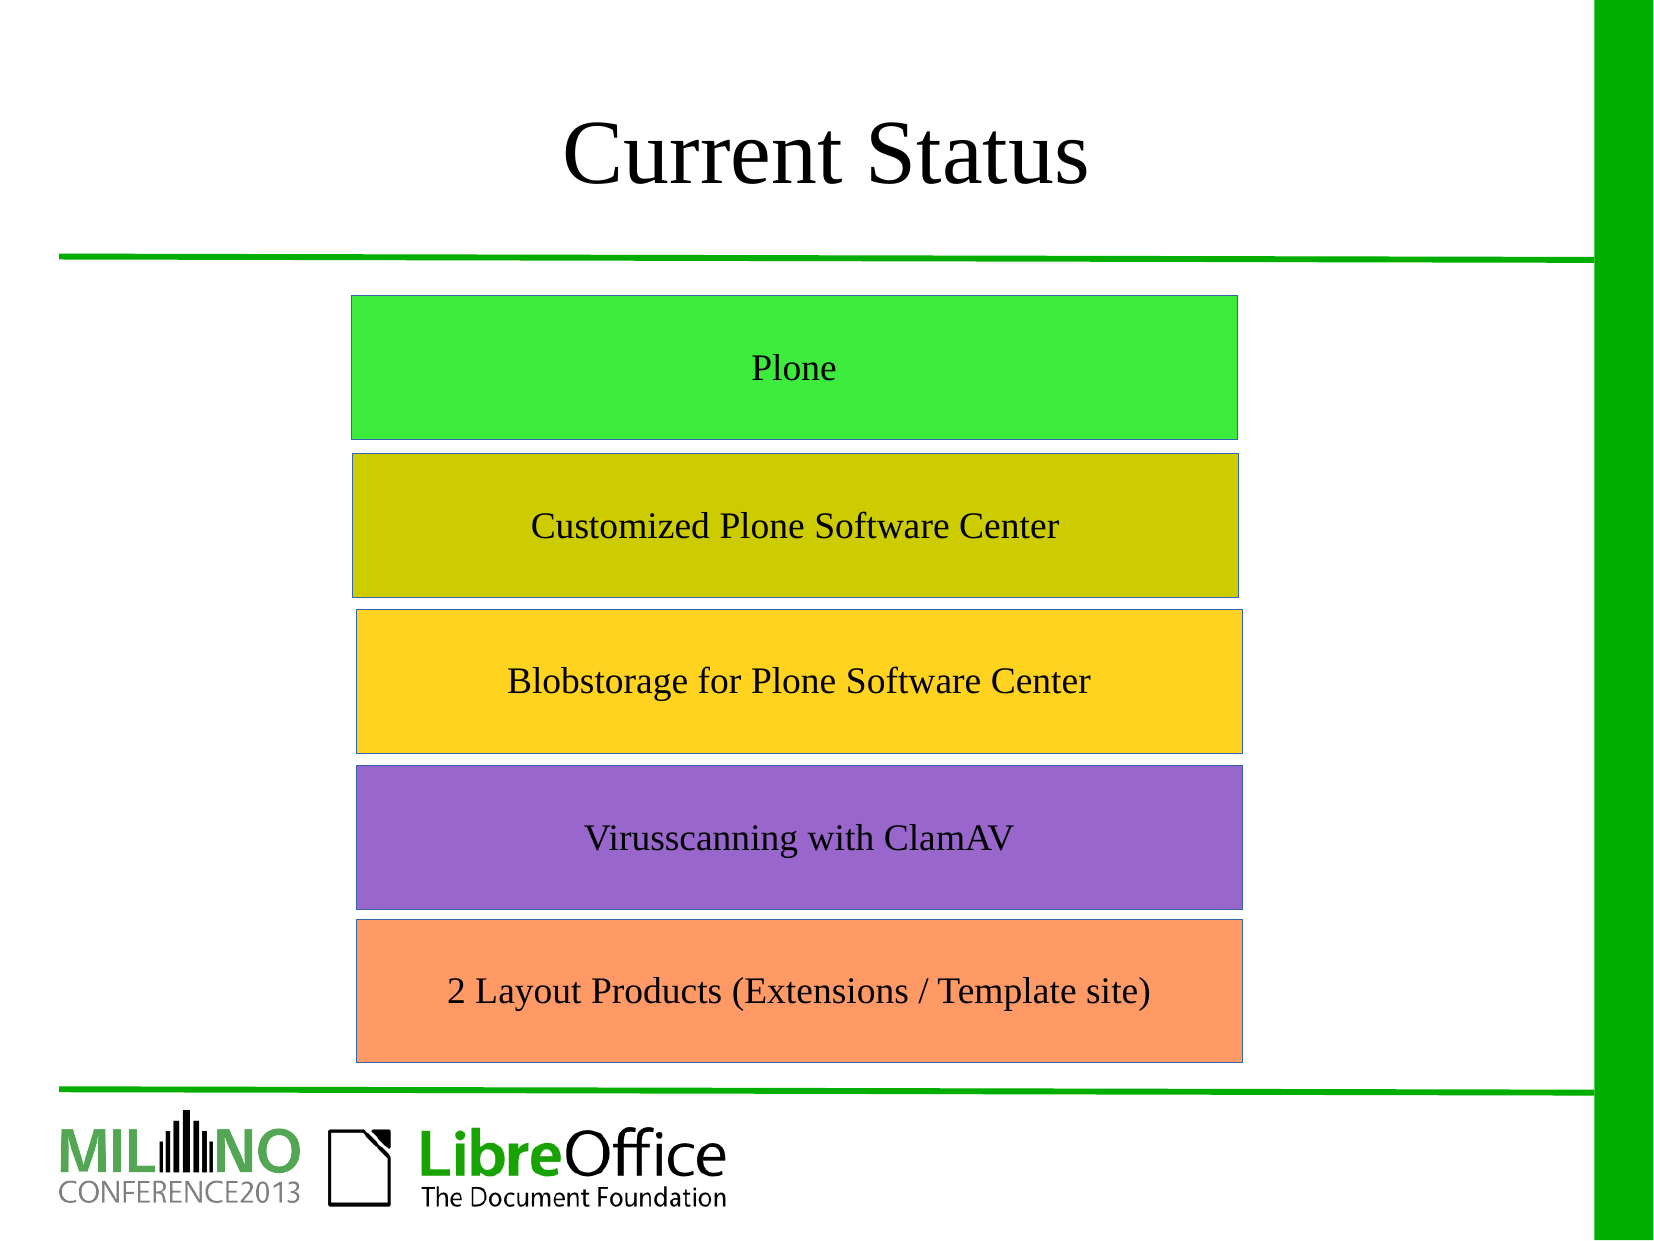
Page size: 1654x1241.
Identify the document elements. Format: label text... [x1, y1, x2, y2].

text_box Plone [351, 295, 1238, 440]
picture [59, 1092, 756, 1241]
title Current Status [82, 49, 1571, 257]
text_box Blobstorage for Plone Software Center [356, 609, 1243, 754]
text_box Customized Plone Software Center [352, 453, 1239, 598]
text_box Virusscanning with ClamAV [356, 765, 1243, 910]
text_box 2 Layout Products (Extensions / Template site) [356, 919, 1243, 1063]
